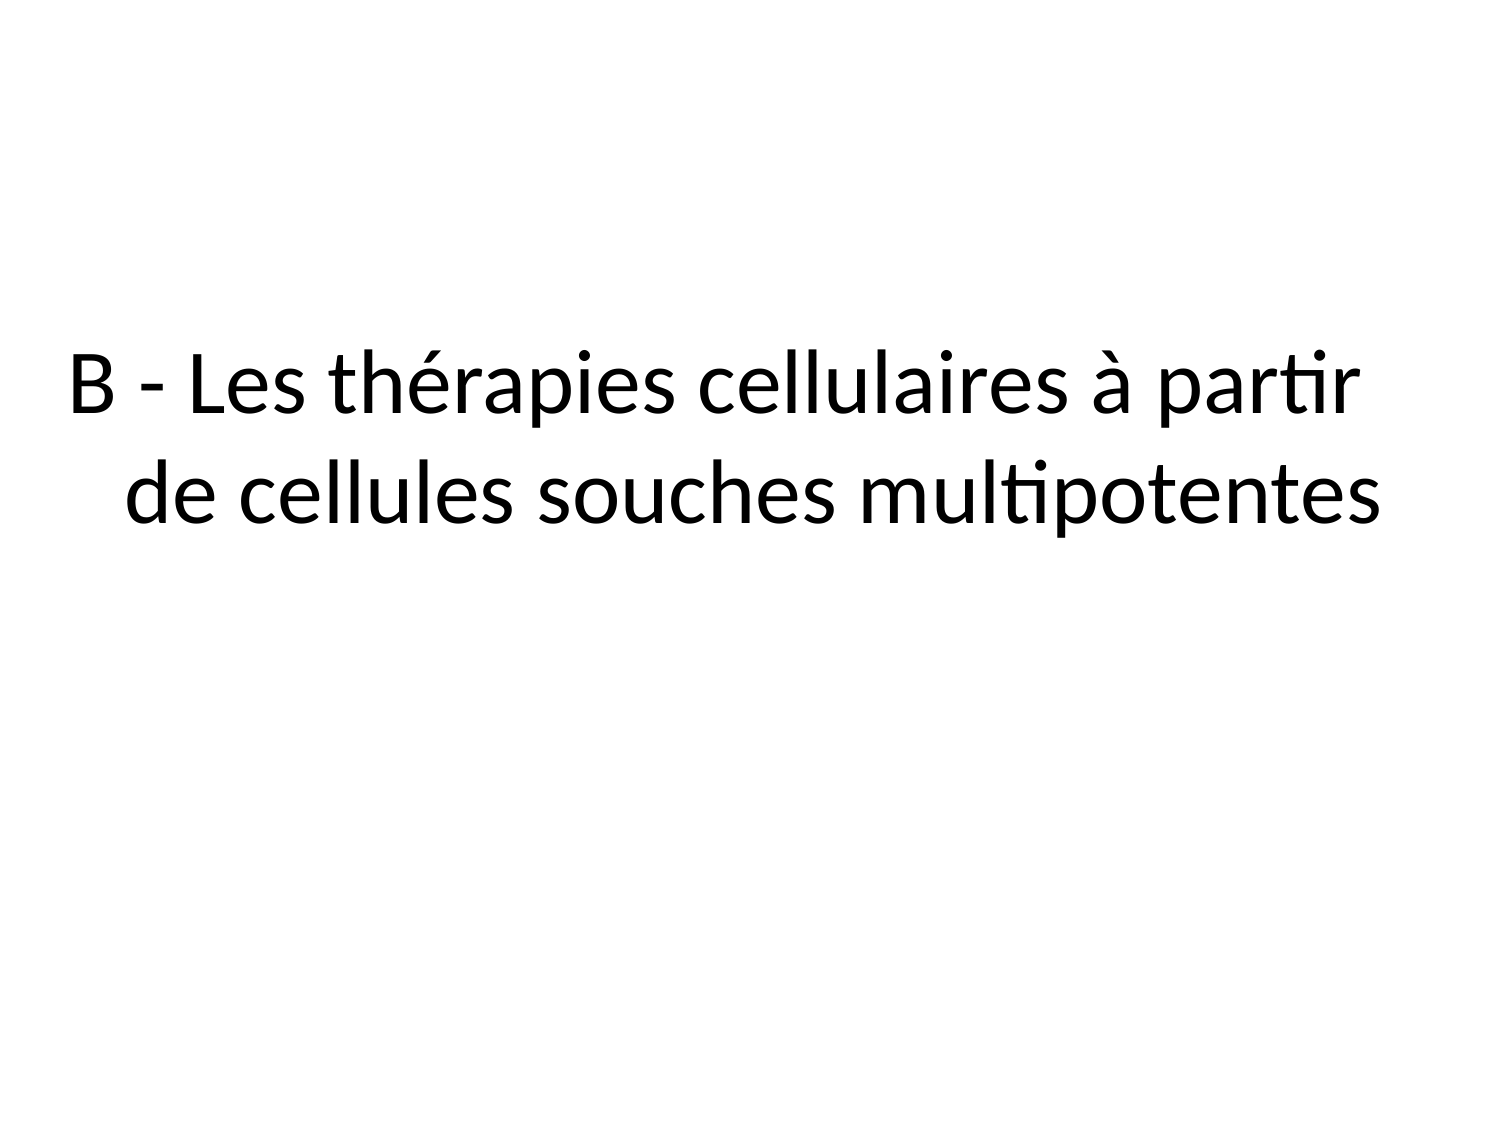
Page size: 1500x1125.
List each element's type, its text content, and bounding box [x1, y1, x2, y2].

text_box B - Les thérapies cellulaires à partir de cellules souches multipotentes [53, 314, 1436, 640]
